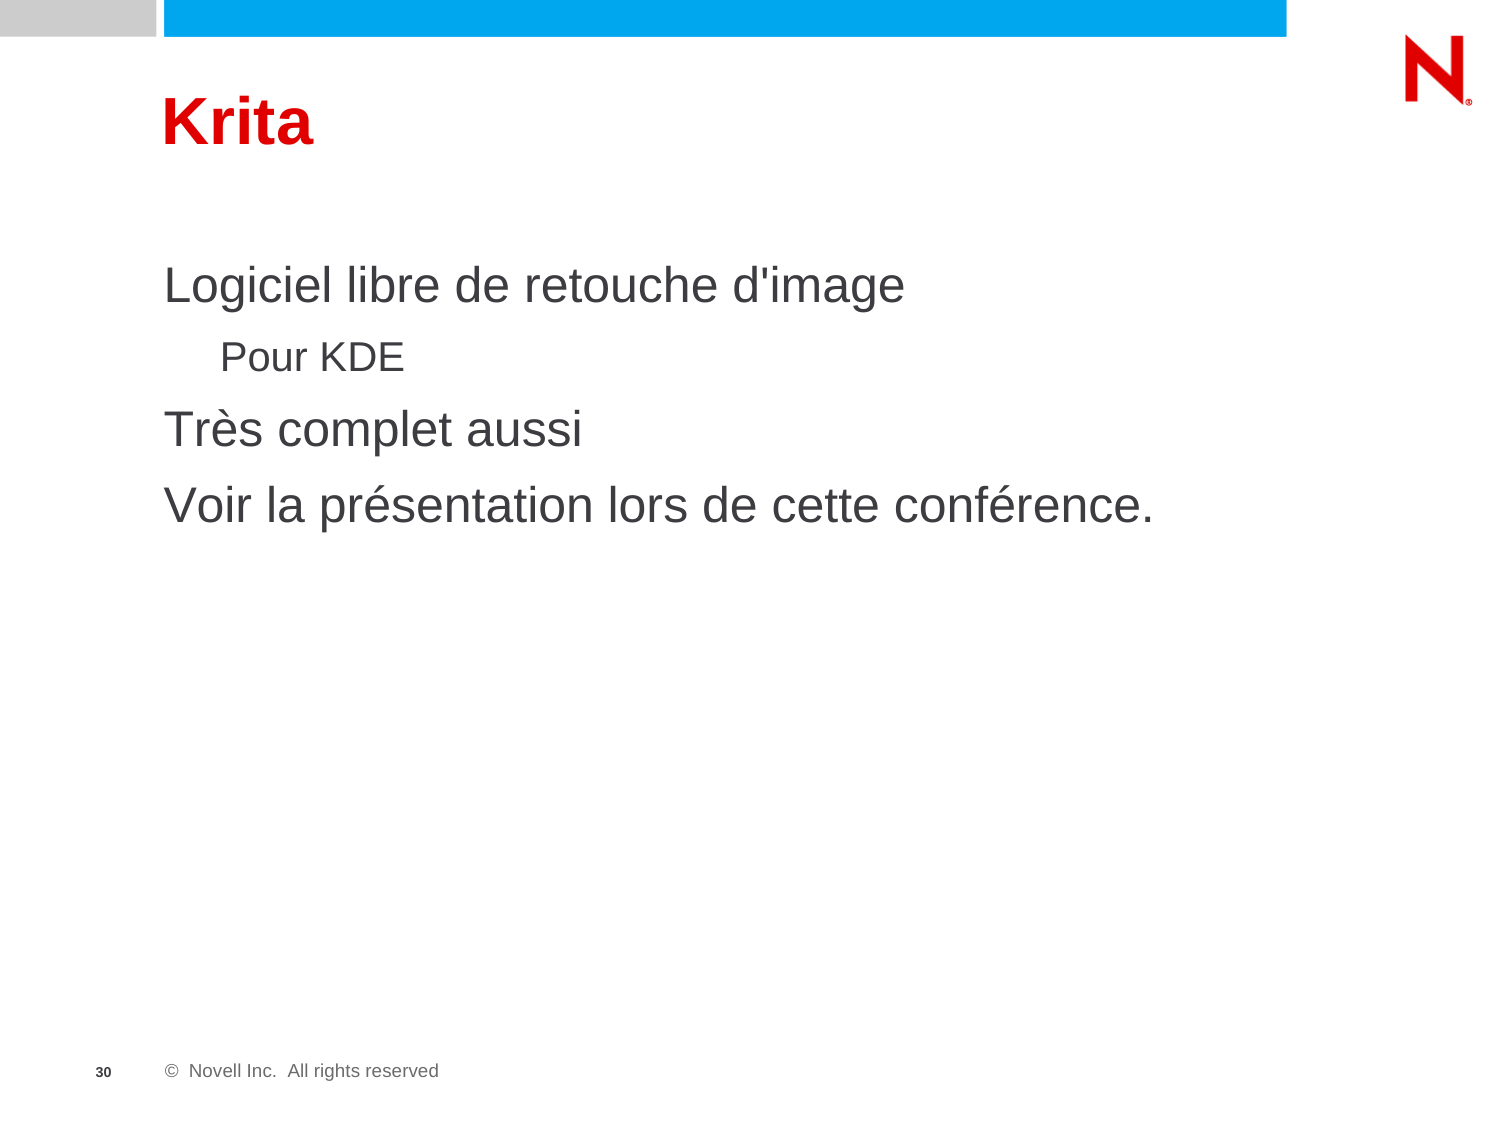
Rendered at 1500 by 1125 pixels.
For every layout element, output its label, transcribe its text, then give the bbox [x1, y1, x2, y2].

title Krita [161, 41, 1383, 205]
picture [1403, 32, 1473, 107]
list Logiciel libre de retouche d'image Pour KDE Très complet aussi Voir la présentation lors de cette conférence. [163, 254, 1404, 986]
